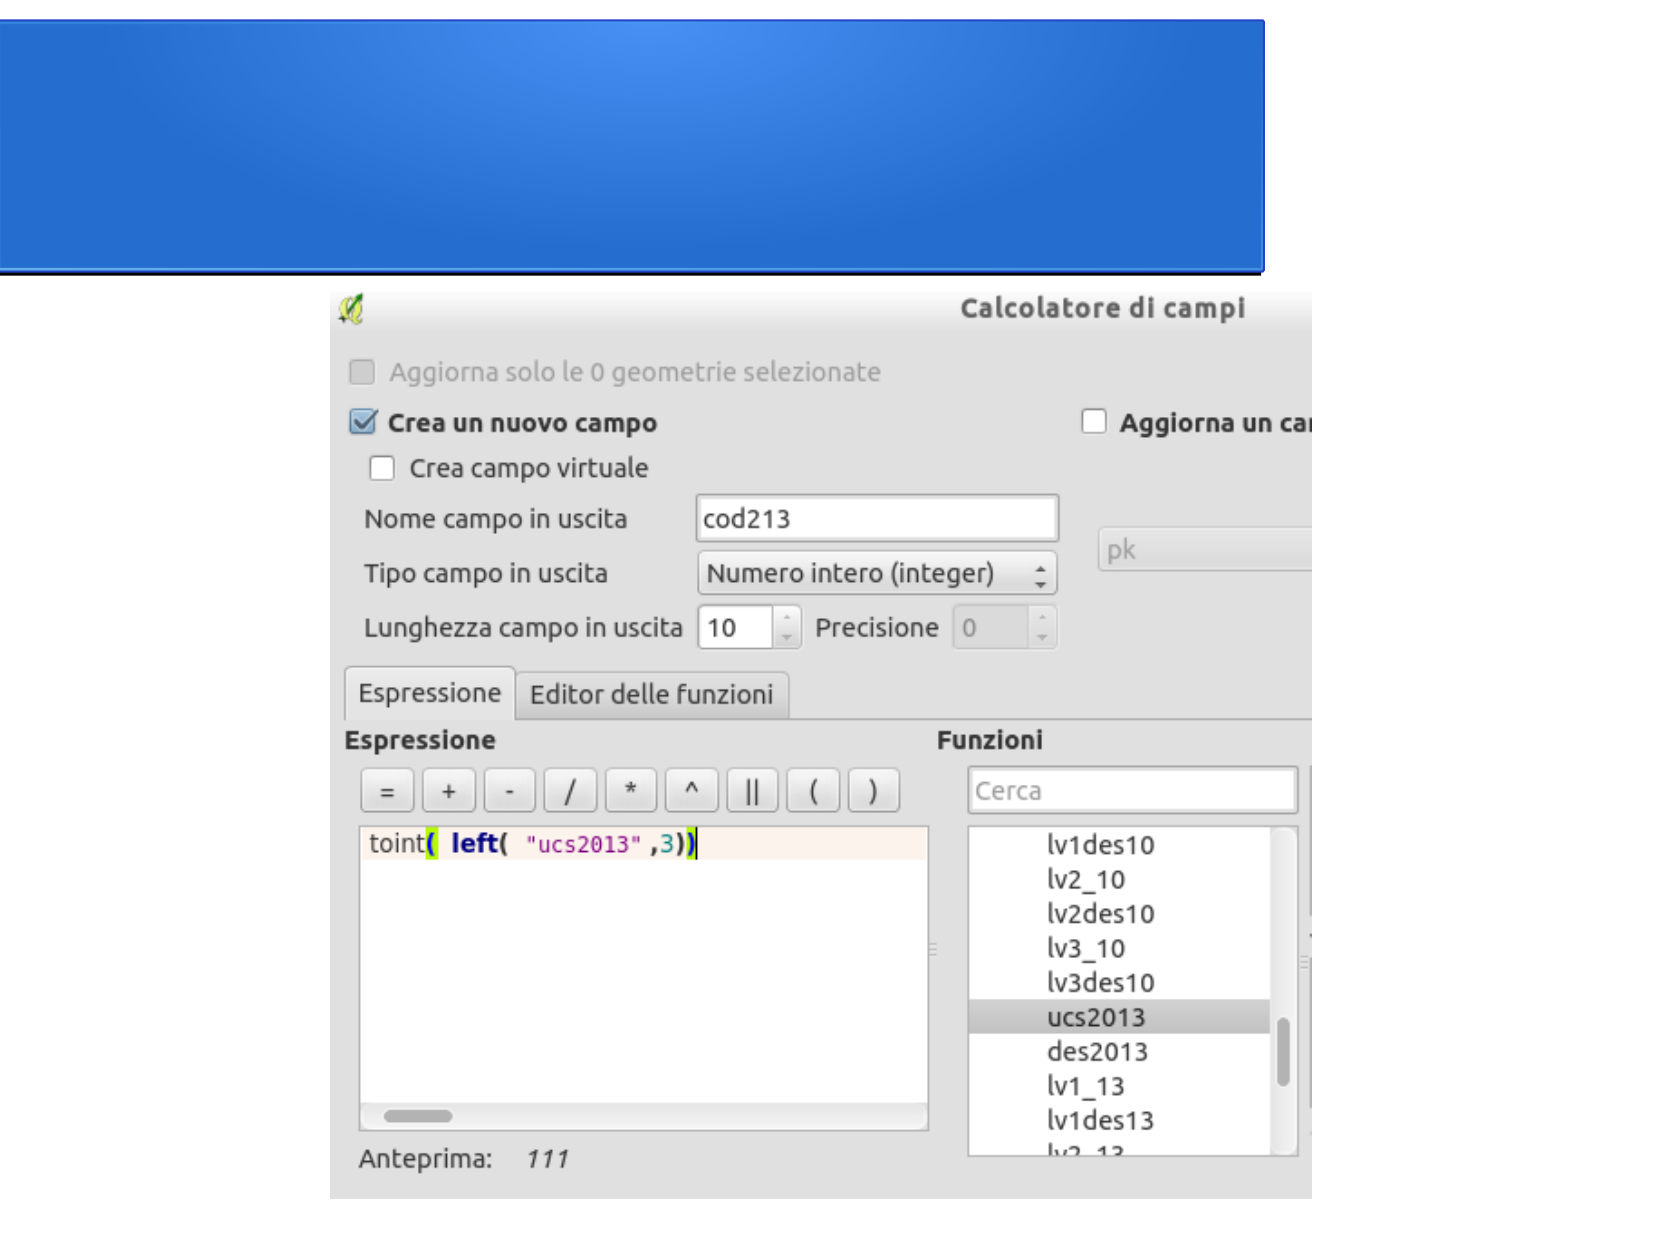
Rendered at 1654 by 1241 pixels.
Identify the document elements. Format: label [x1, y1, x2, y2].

picture [330, 291, 1312, 1199]
